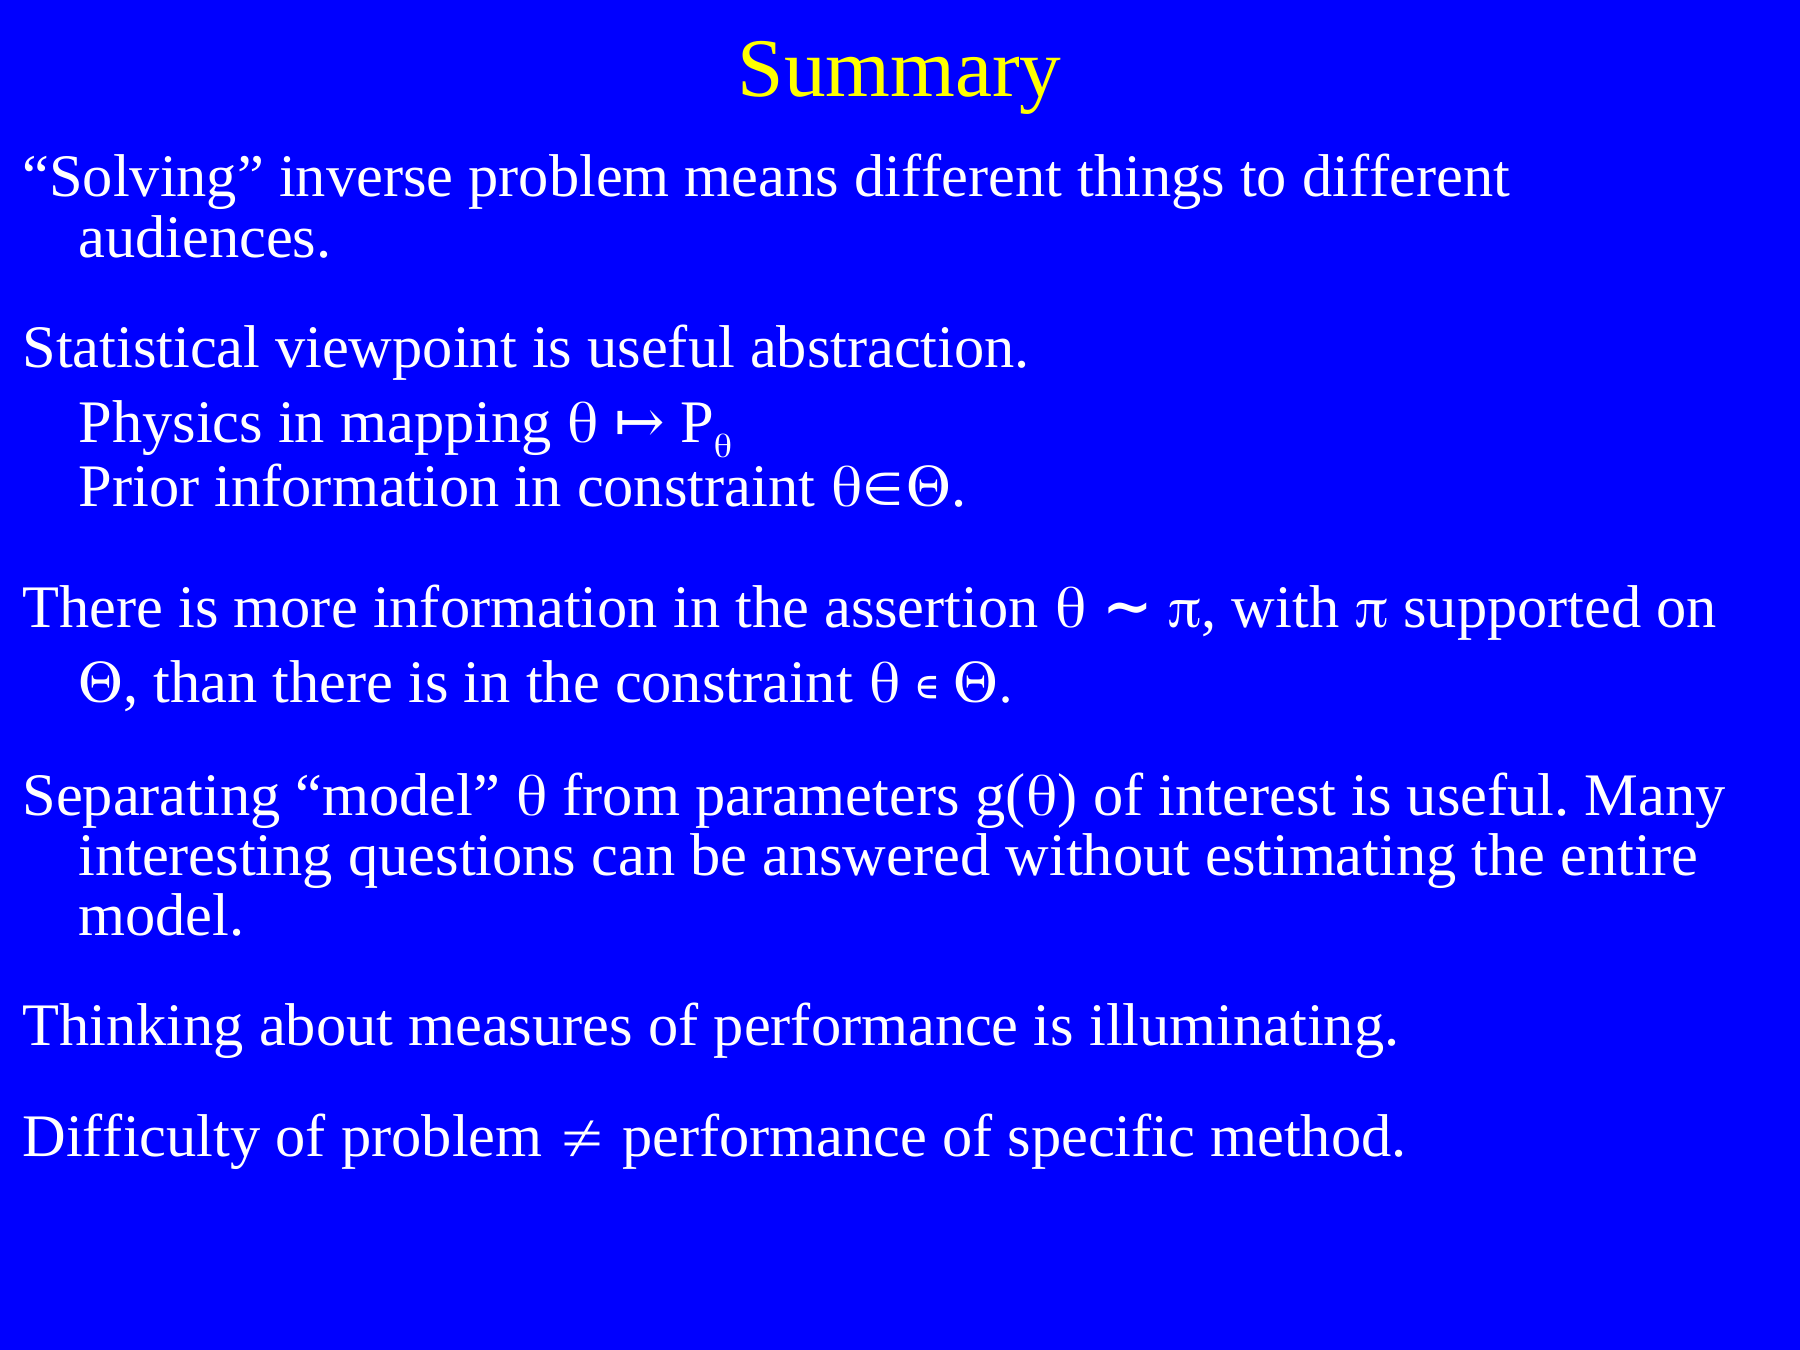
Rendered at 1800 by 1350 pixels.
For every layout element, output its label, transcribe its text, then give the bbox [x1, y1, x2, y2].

title Summary [0, 0, 1800, 137]
list “Solving” inverse problem means different things to different audiences. Statistical viewpoint is useful abstraction. Physics in mapping  ↦ P Prior information in constraint . There is more information in the assertion  ∼ , with  supported on , than there is in the constraint  ∊  Separating “model”  from parameters g() of interest is useful. Many interesting questions can be answered without estimating the entire model. Thinking about measures of performance is illuminating. Difficulty of problem  performance of specific method. [0, 137, 1800, 1350]
